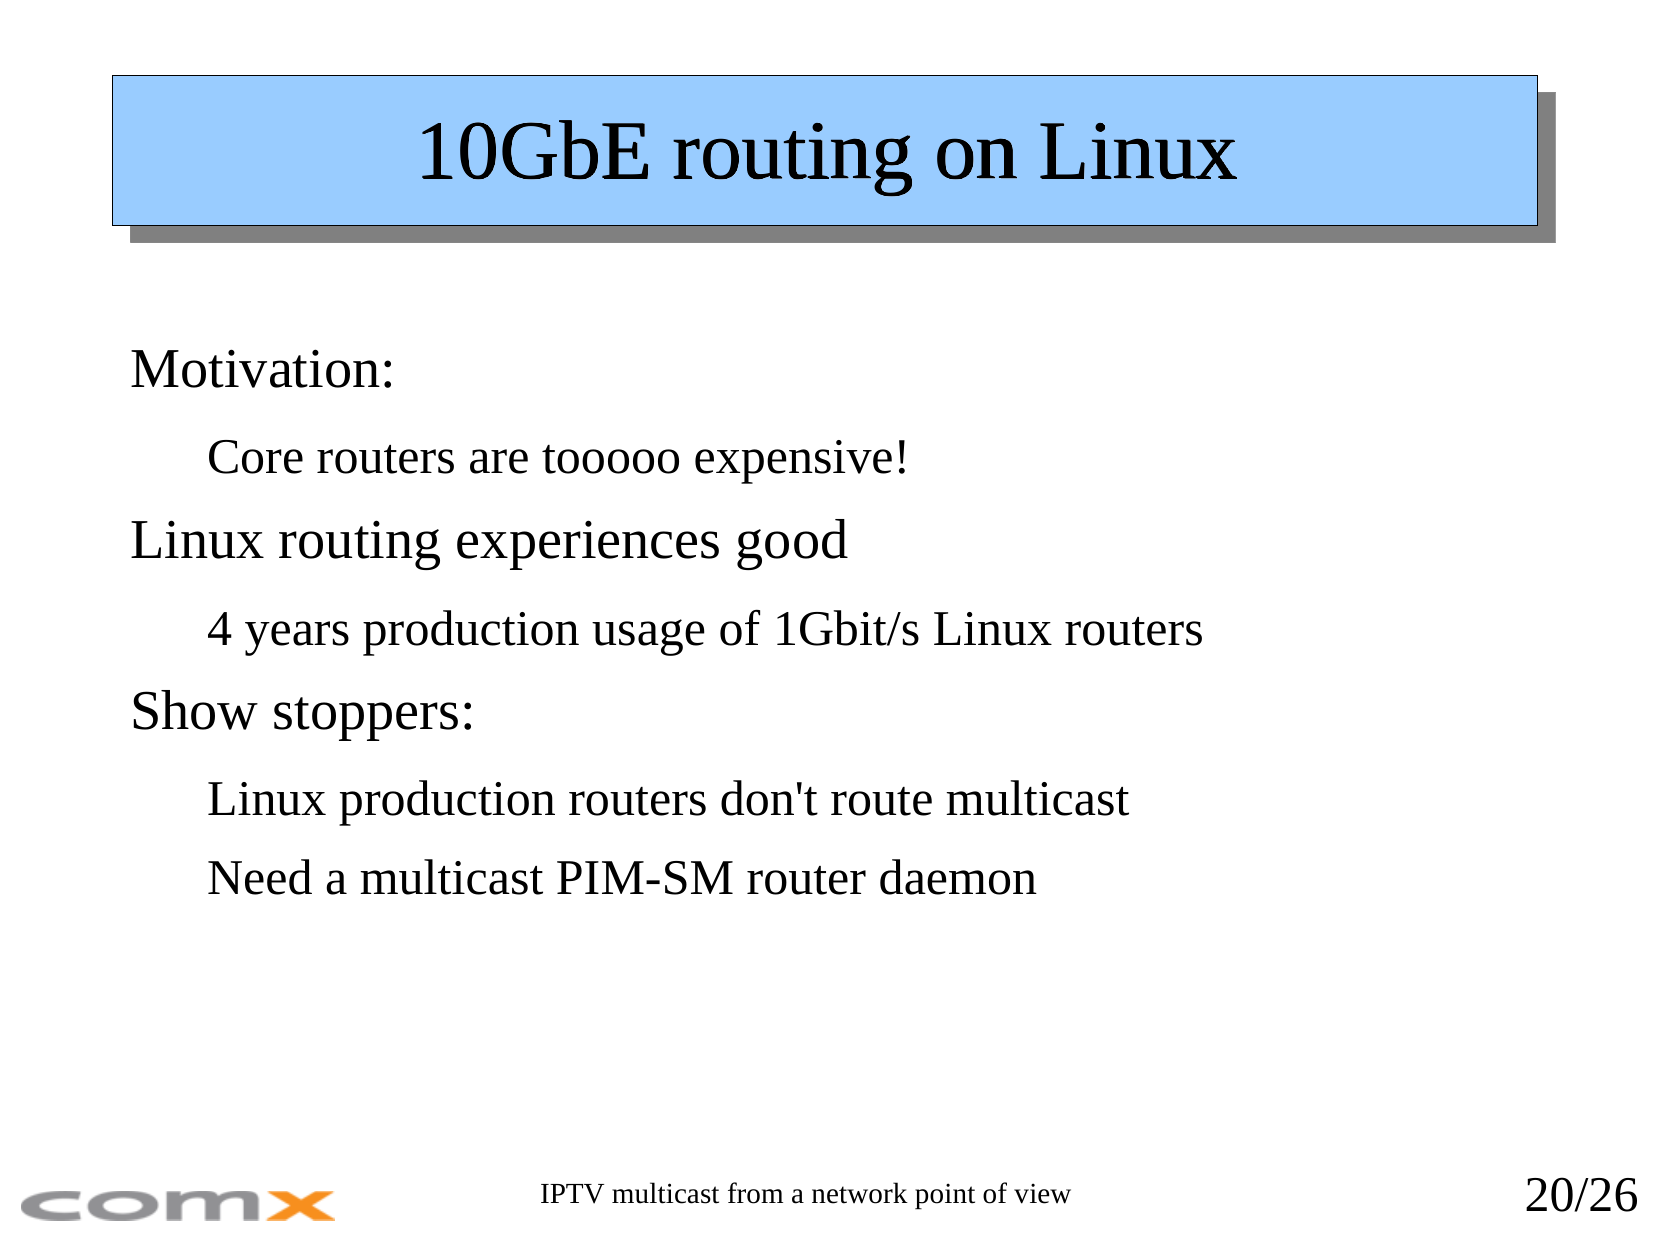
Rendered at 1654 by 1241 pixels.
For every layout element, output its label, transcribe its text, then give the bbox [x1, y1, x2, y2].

list Motivation: Core routers are tooooo expensive! Linux routing experiences good 4 years production usage of 1Gbit/s Linux routers Show stoppers: Linux production routers don't route multicast Need a multicast PIM-SM router daemon [112, 337, 1538, 1096]
title 10GbE routing on Linux [116, 75, 1538, 226]
picture [21, 1191, 335, 1221]
